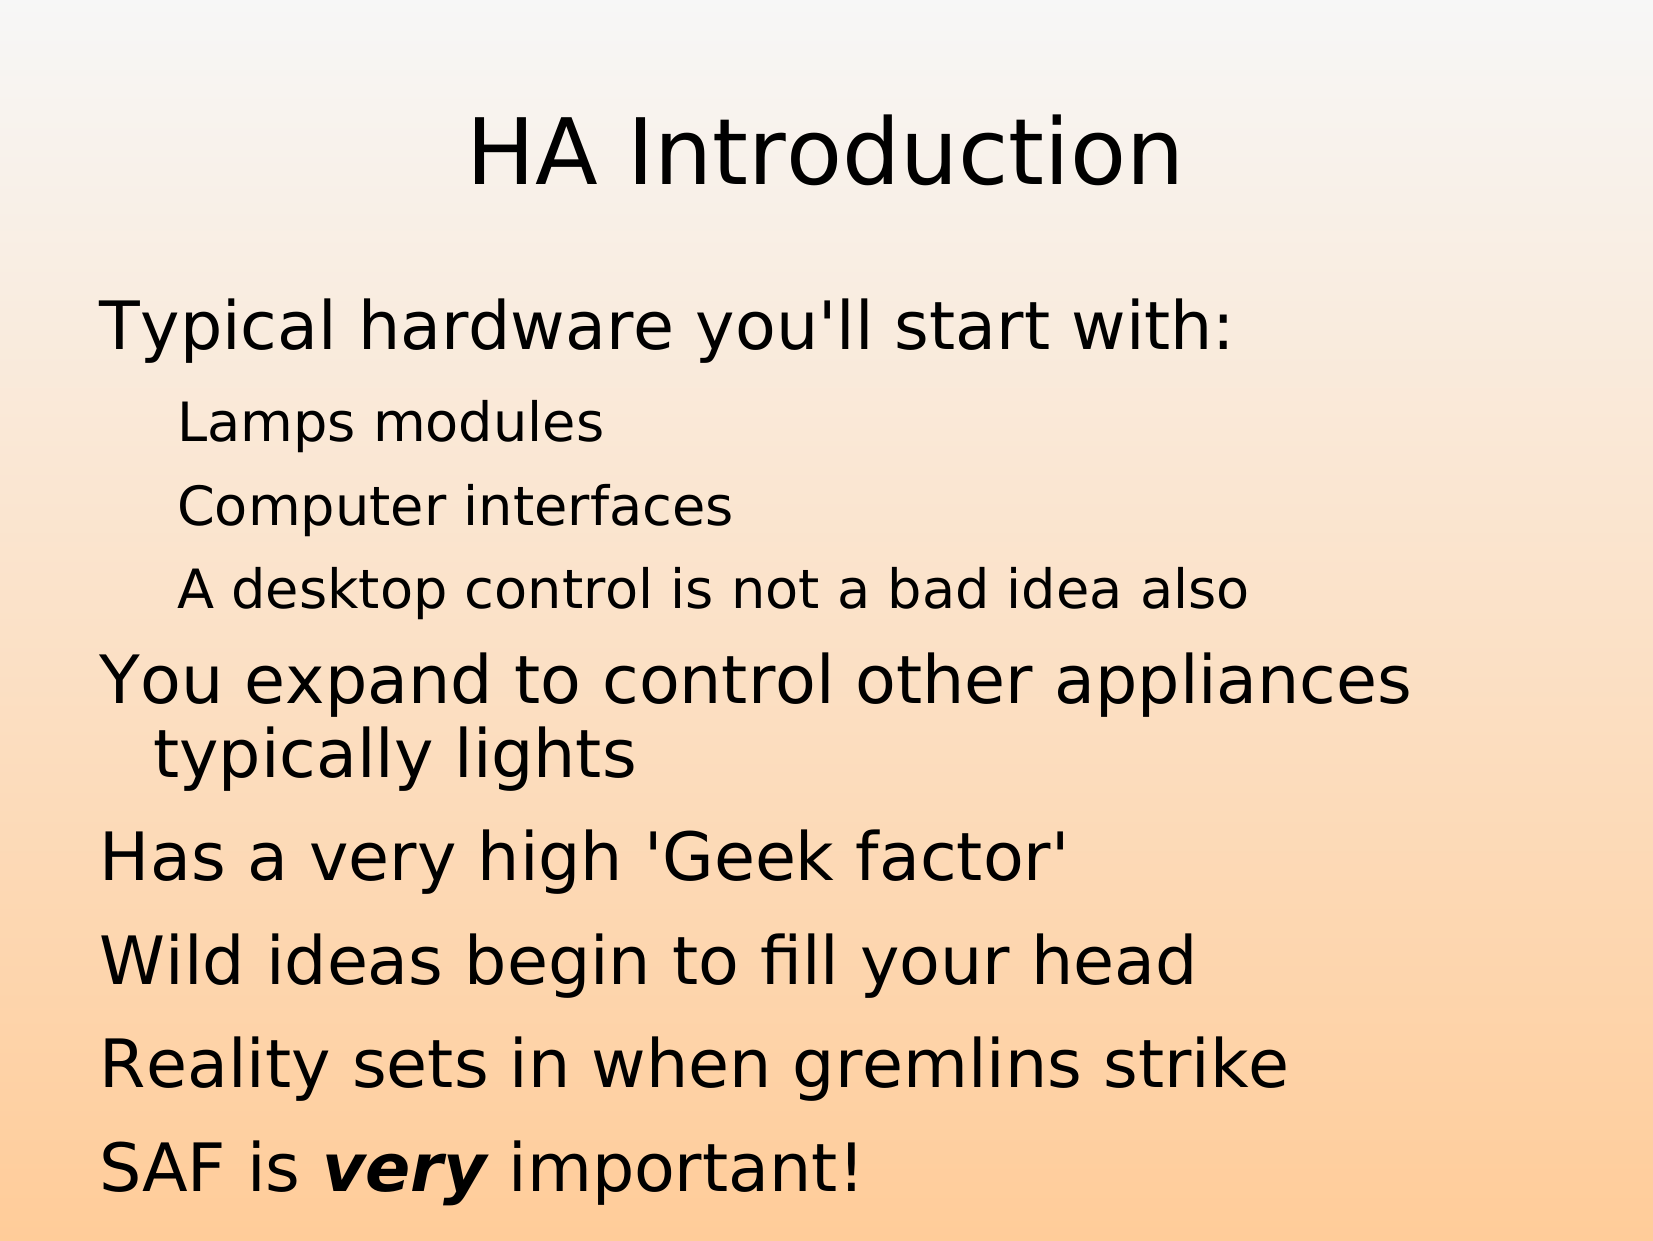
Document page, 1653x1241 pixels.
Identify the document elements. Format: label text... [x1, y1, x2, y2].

title HA Introduction [82, 49, 1570, 257]
list Typical hardware you'll start with: Lamps modules Computer interfaces A desktop control is not a bad idea also You expand to control other appliances typically lights Has a very high 'Geek factor' Wild ideas begin to fill your head Reality sets in when gremlins strike SAF is very important! [82, 290, 1571, 1211]
